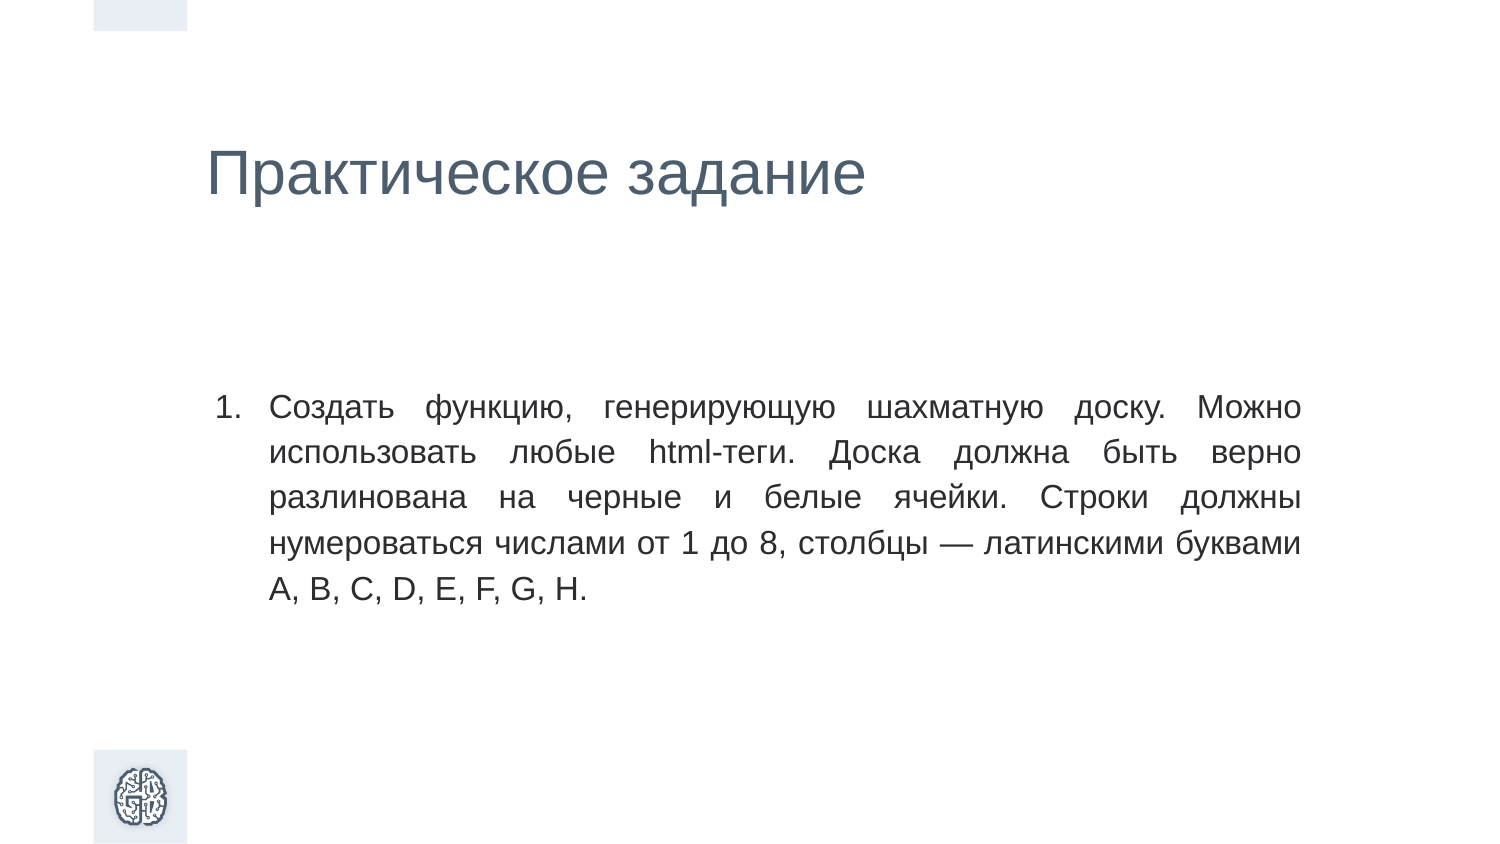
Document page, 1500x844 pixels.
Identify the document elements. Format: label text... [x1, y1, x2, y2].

picture [106, 760, 175, 834]
text_box Создать функцию, генерирующую шахматную доску. Можно использовать любые html-теги. Доска должна быть верно разлинована на черные и белые ячейки. Строки должны нумероваться числами от 1 до 8, столбцы — латинскими буквами A, B, C, D, E, F, G, H. [186, 318, 1311, 668]
title Практическое задание [186, 94, 1311, 244]
